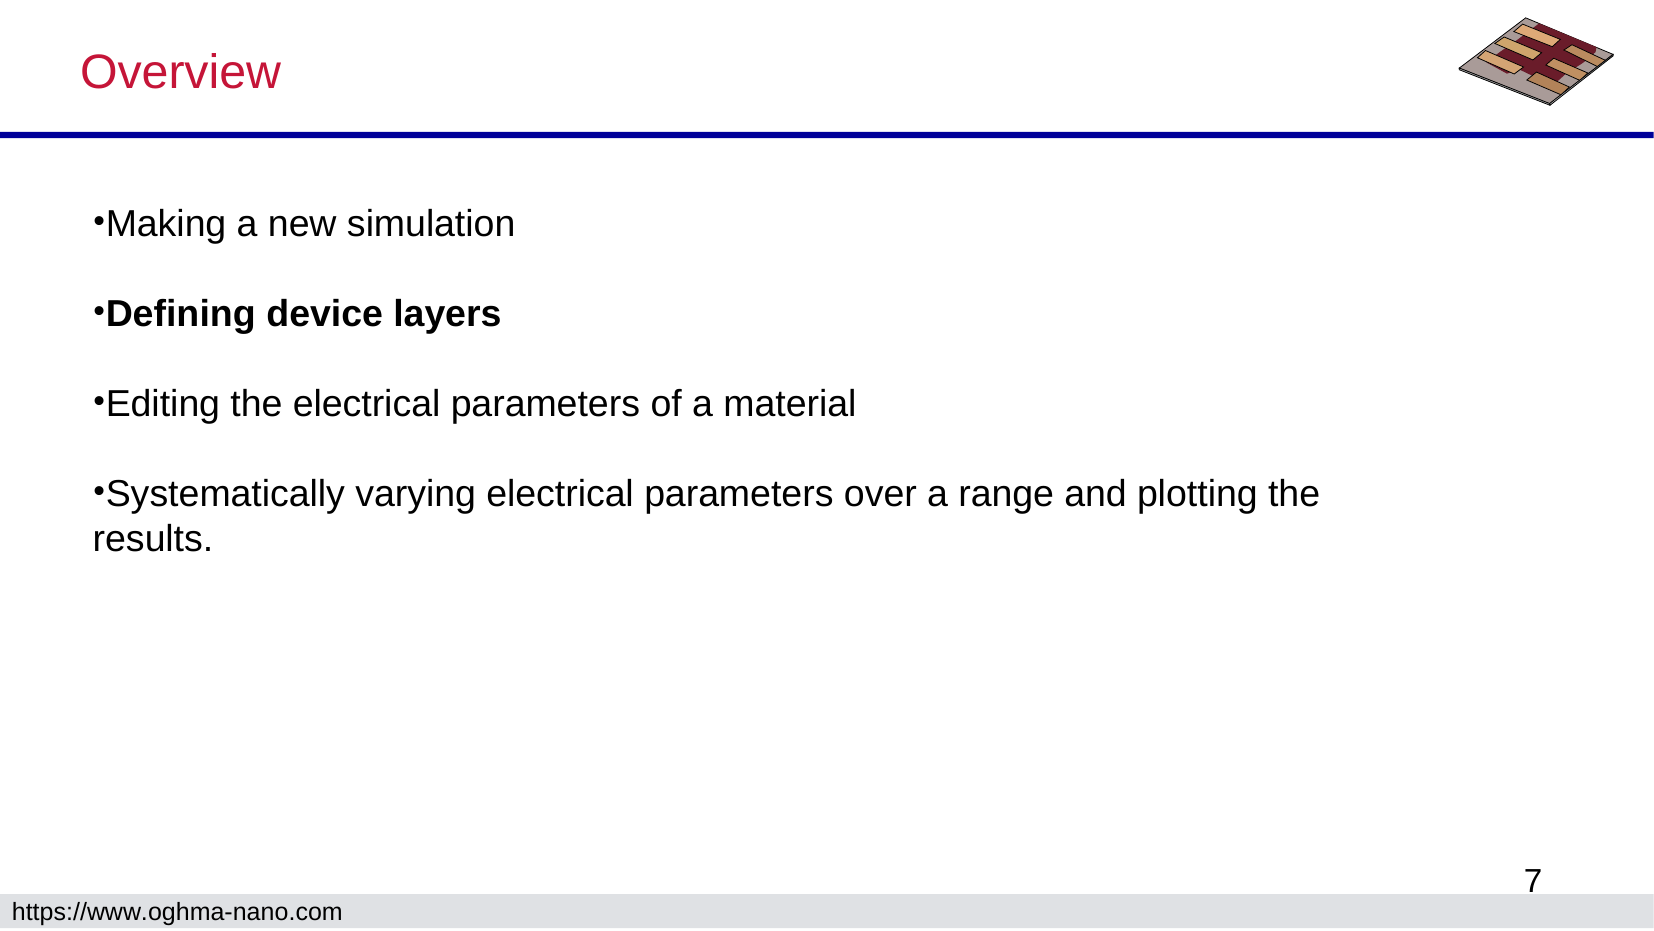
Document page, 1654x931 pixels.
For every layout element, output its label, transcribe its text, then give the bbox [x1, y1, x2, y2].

text_box Making a new simulation Defining device layers Editing the electrical parameters of a material Systematically varying electrical parameters over a range and plotting the results. [77, 191, 1466, 737]
title Overview [65, 11, 1250, 132]
text_box <number> [1509, 852, 1654, 911]
